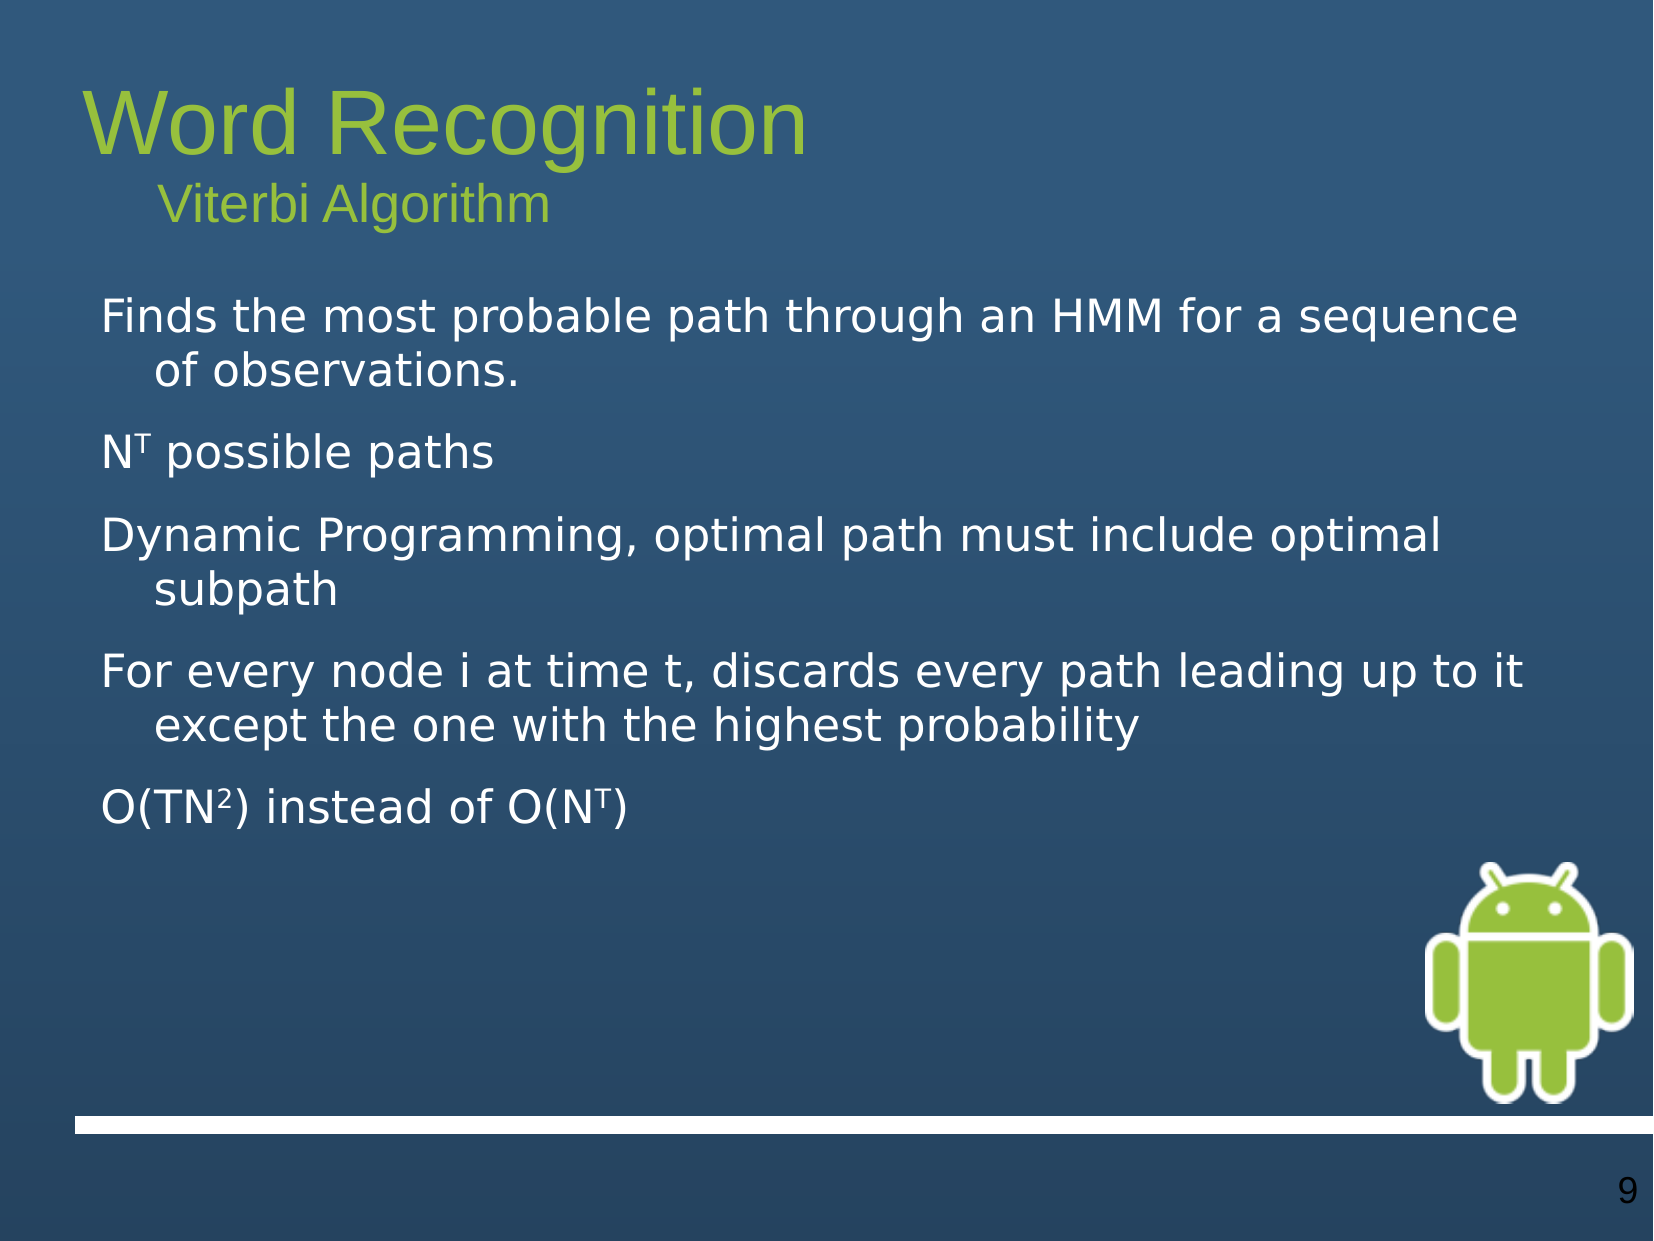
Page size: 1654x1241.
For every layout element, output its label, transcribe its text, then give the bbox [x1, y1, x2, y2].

text_box [874, 649, 905, 707]
title Word Recognition Viterbi Algorithm [82, 49, 1571, 257]
picture [1550, 862, 1634, 1104]
list Finds the most probable path through an HMM for a sequence of observations. NT possible paths Dynamic Programming, optimal path must include optimal subpath For every node i at time t, discards every path leading up to it except the one with the highest probability O(TN2) instead of O(NT) [82, 290, 1550, 1109]
